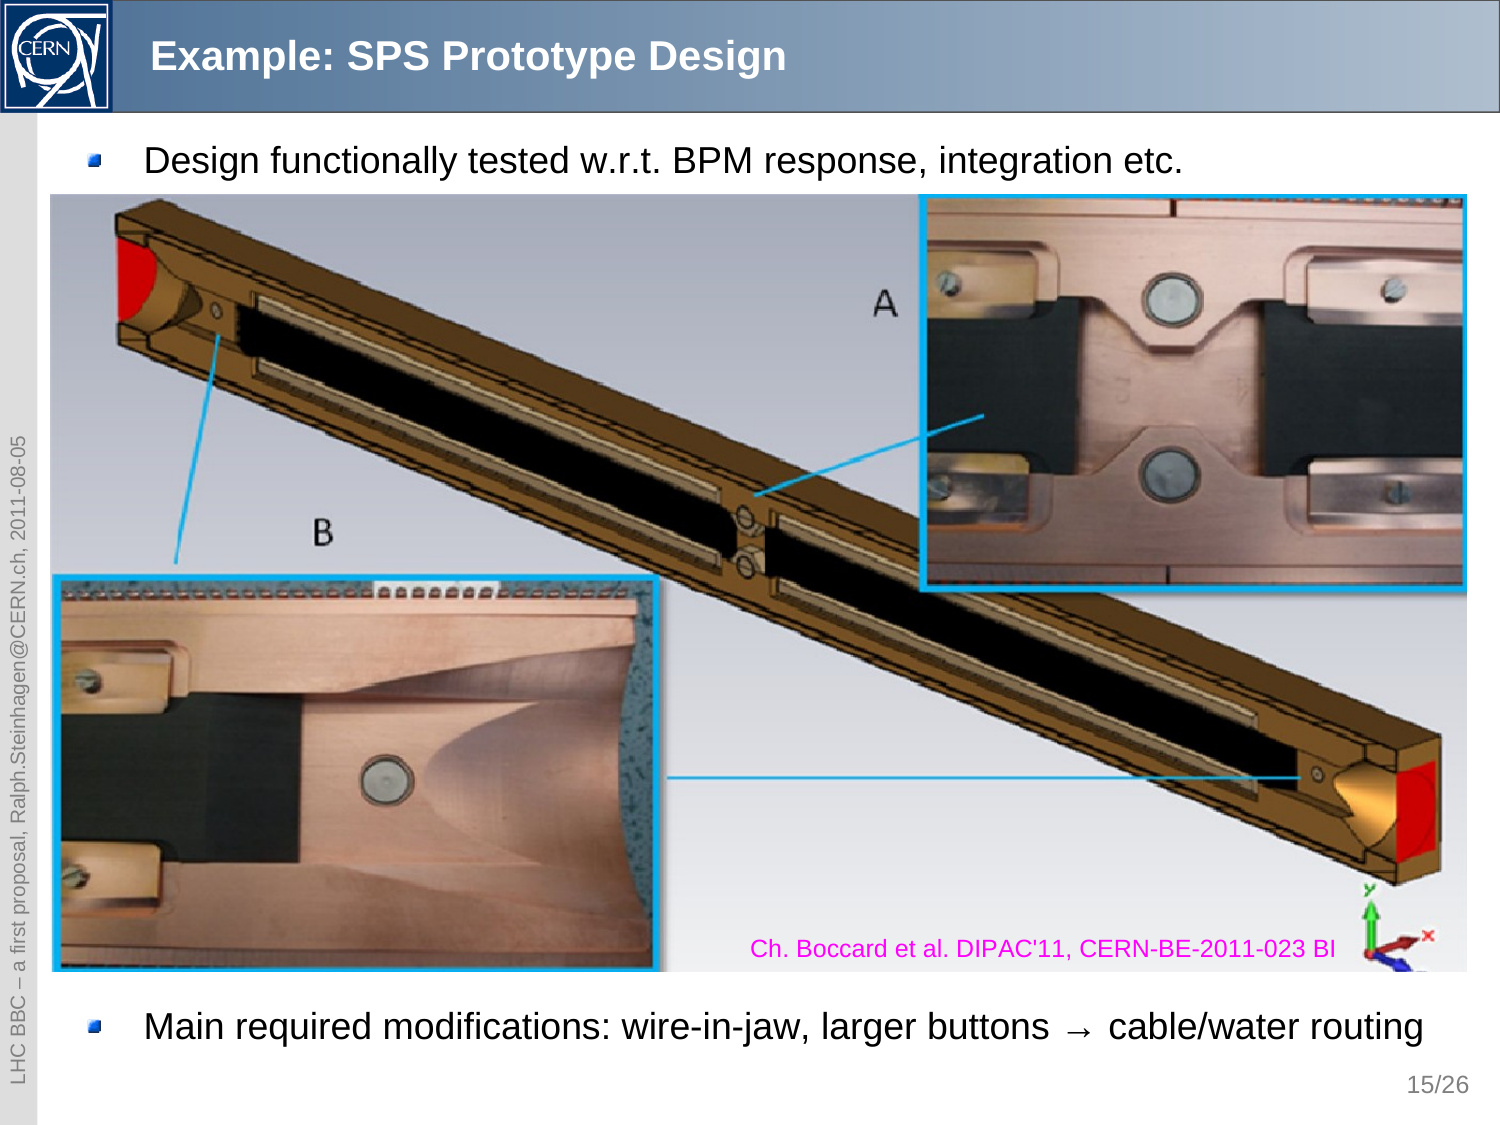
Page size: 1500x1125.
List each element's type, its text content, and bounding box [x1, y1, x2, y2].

picture [50, 194, 1467, 972]
picture [0, 0, 113, 113]
list Design functionally tested w.r.t. BPM response, integration etc. Main required modifications: wire-in-jaw, larger buttons → cable/water routing [87, 972, 1438, 1048]
title Example: SPS Prototype Design [150, 0, 1201, 113]
text_box Ch. Boccard et al. DIPAC'11, CERN-BE-2011-023 BI [735, 927, 1468, 970]
list Design functionally tested w.r.t. BPM response, integration etc. Main required modifications: wire-in-jaw, larger buttons → cable/water routing [87, 137, 1438, 194]
picture [926, 198, 1463, 587]
picture [60, 580, 653, 969]
